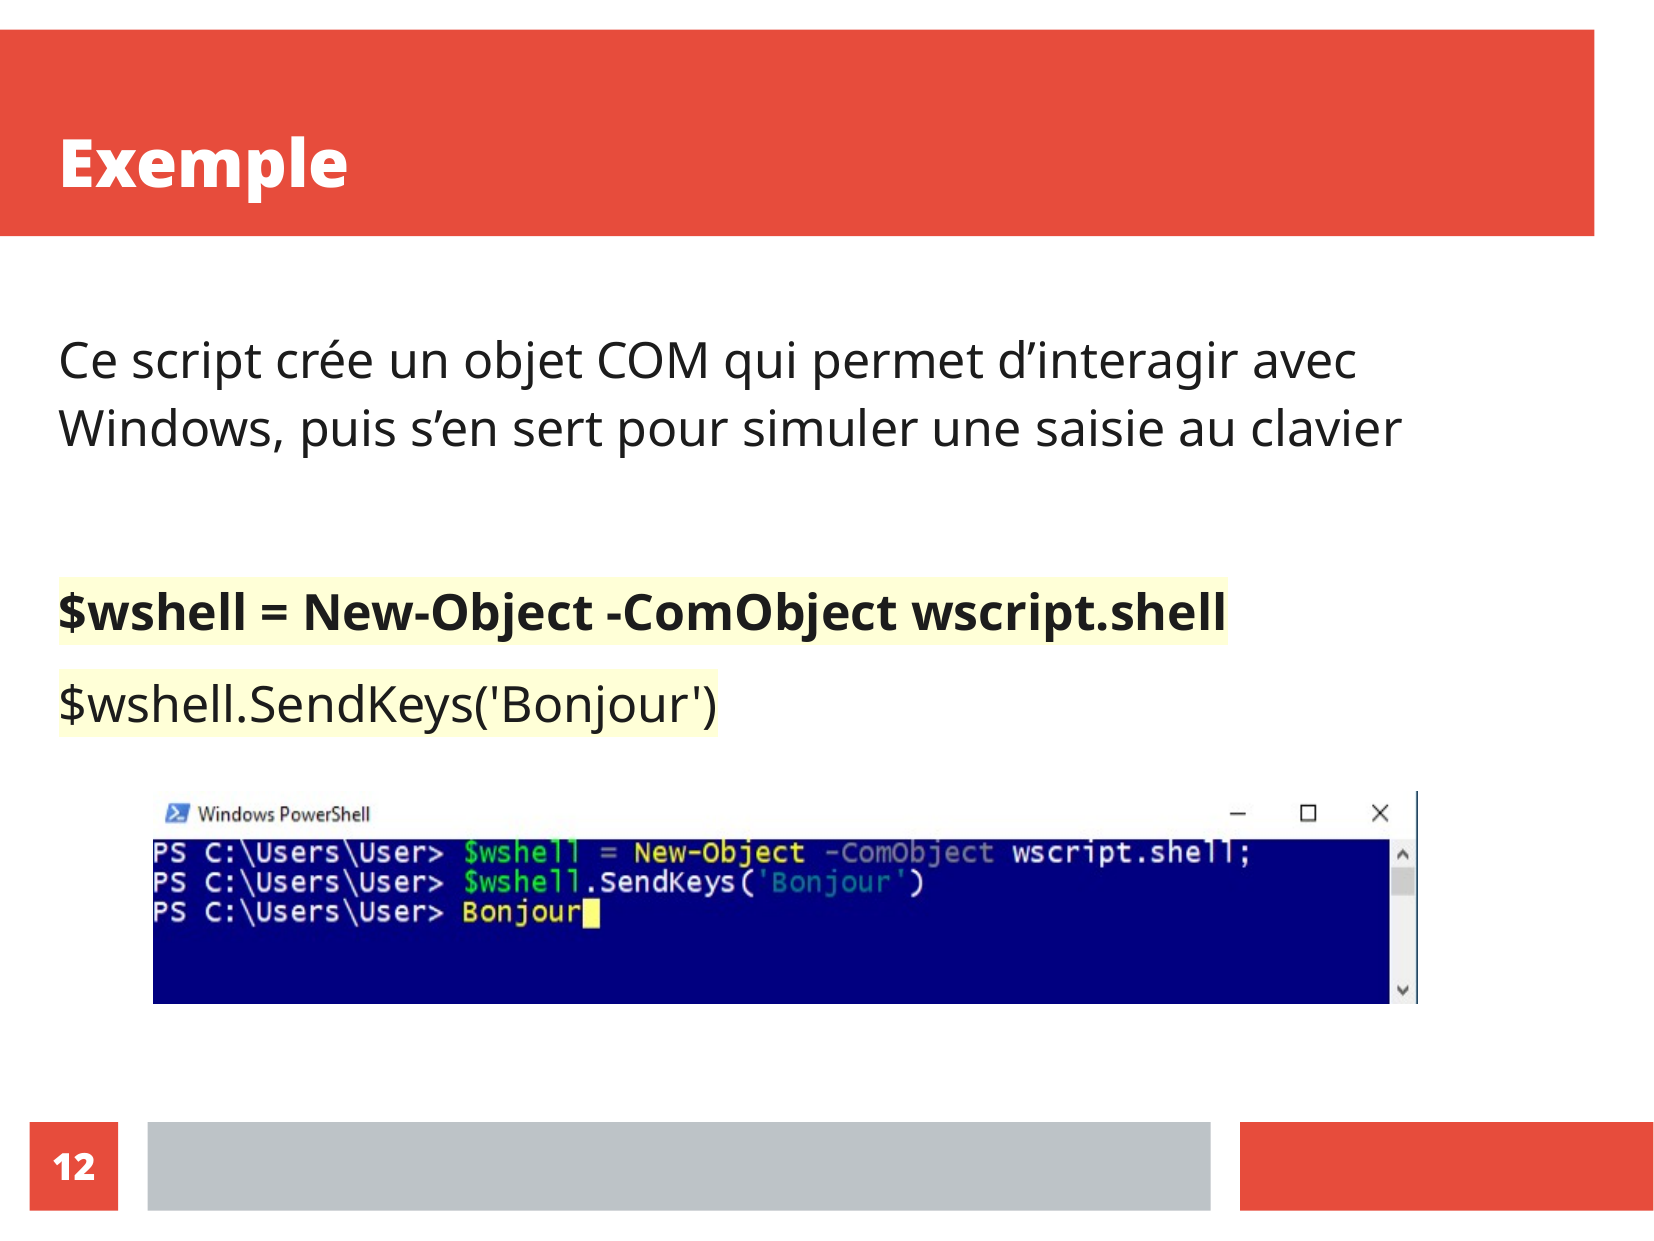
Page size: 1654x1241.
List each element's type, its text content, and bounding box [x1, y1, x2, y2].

picture [153, 791, 1418, 1004]
title Exemple [59, 59, 1595, 207]
list Ce script crée un objet COM qui permet d’interagir avec Windows, puis s’en sert pour simuler une saisie au clavier $wshell = New-Object -ComObject wscript.shell $wshell.SendKeys('Bonjour') [59, 324, 1565, 1093]
